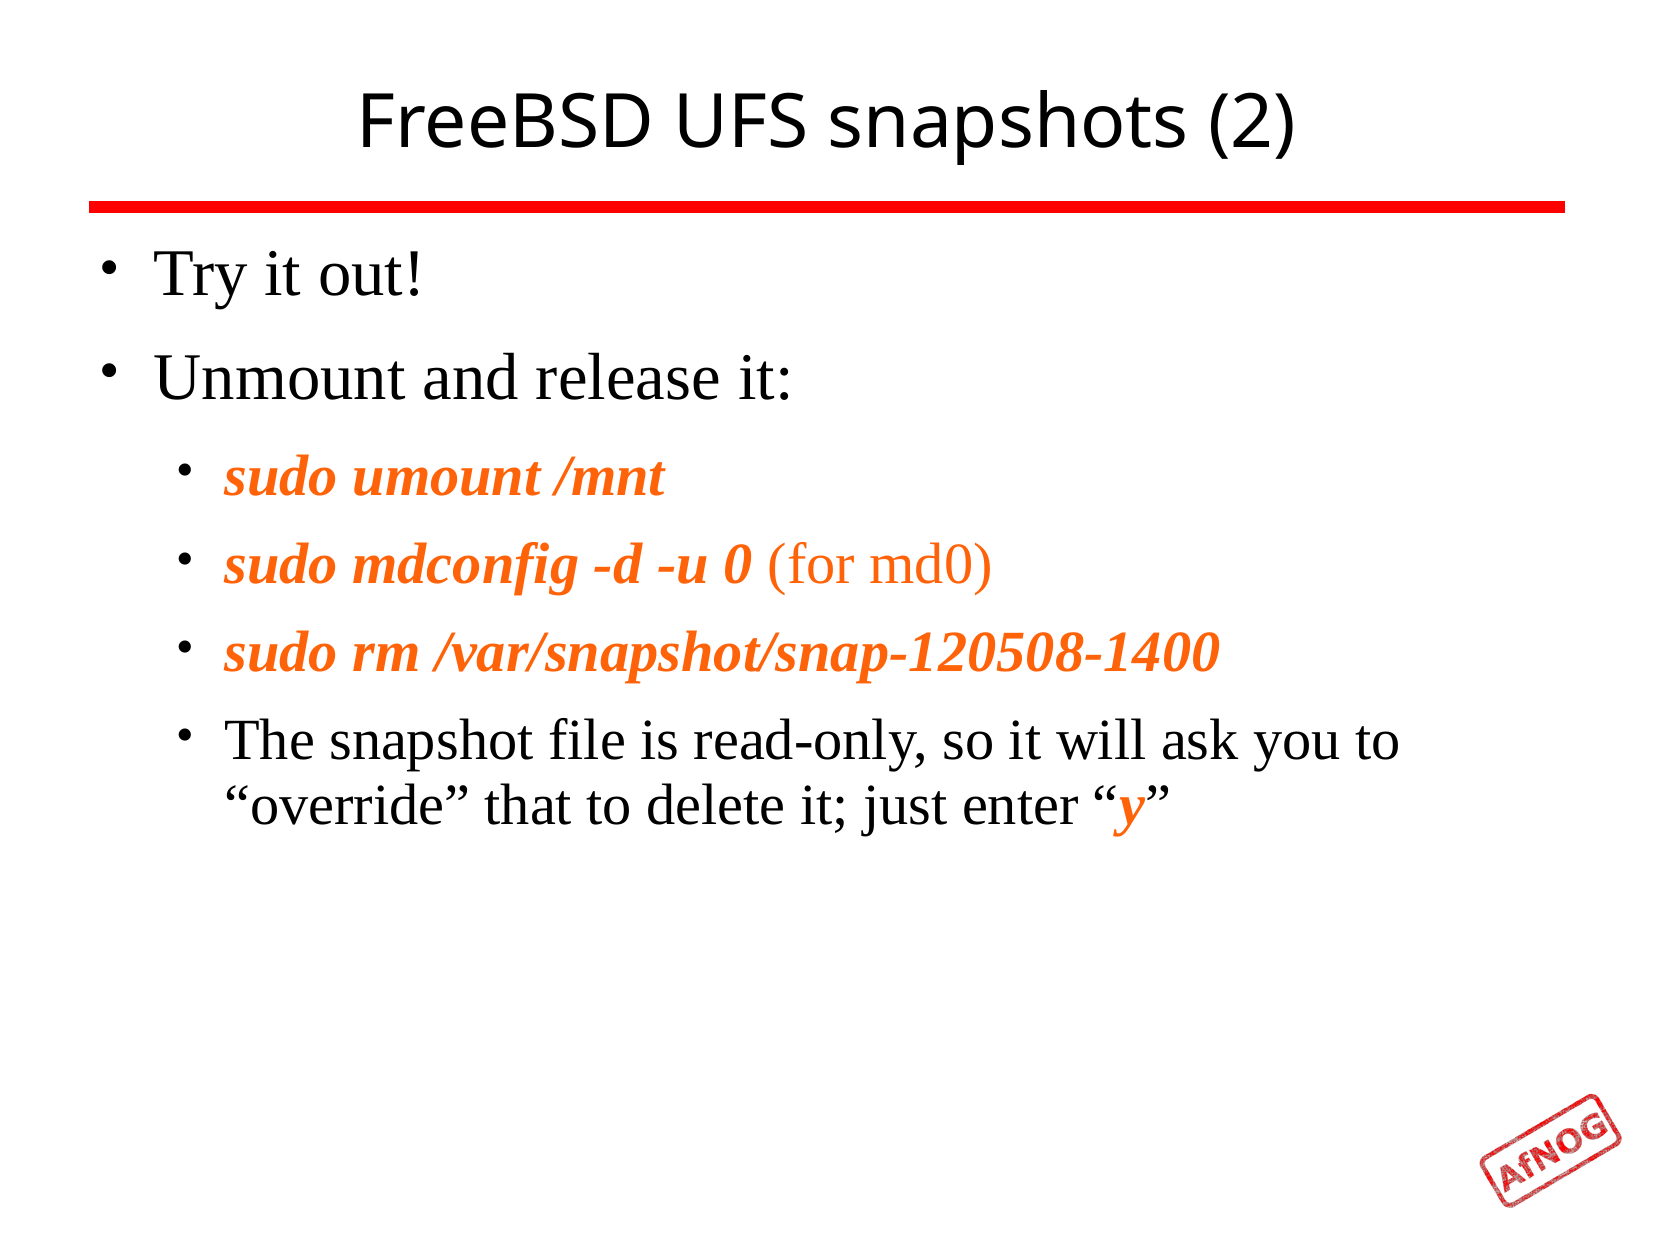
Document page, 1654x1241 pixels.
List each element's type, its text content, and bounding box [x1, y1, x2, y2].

title FreeBSD UFS snapshots (2) [88, 29, 1565, 207]
picture [1476, 1090, 1625, 1211]
list Try it out! Unmount and release it: sudo umount /mnt sudo mdconfig -d -u 0 (for md0) sudo rm /var/snapshot/snap-120508-1400 The snapshot file is read-only, so it will ask you to “override” that to delete it; just enter “y” [82, 236, 1571, 1123]
